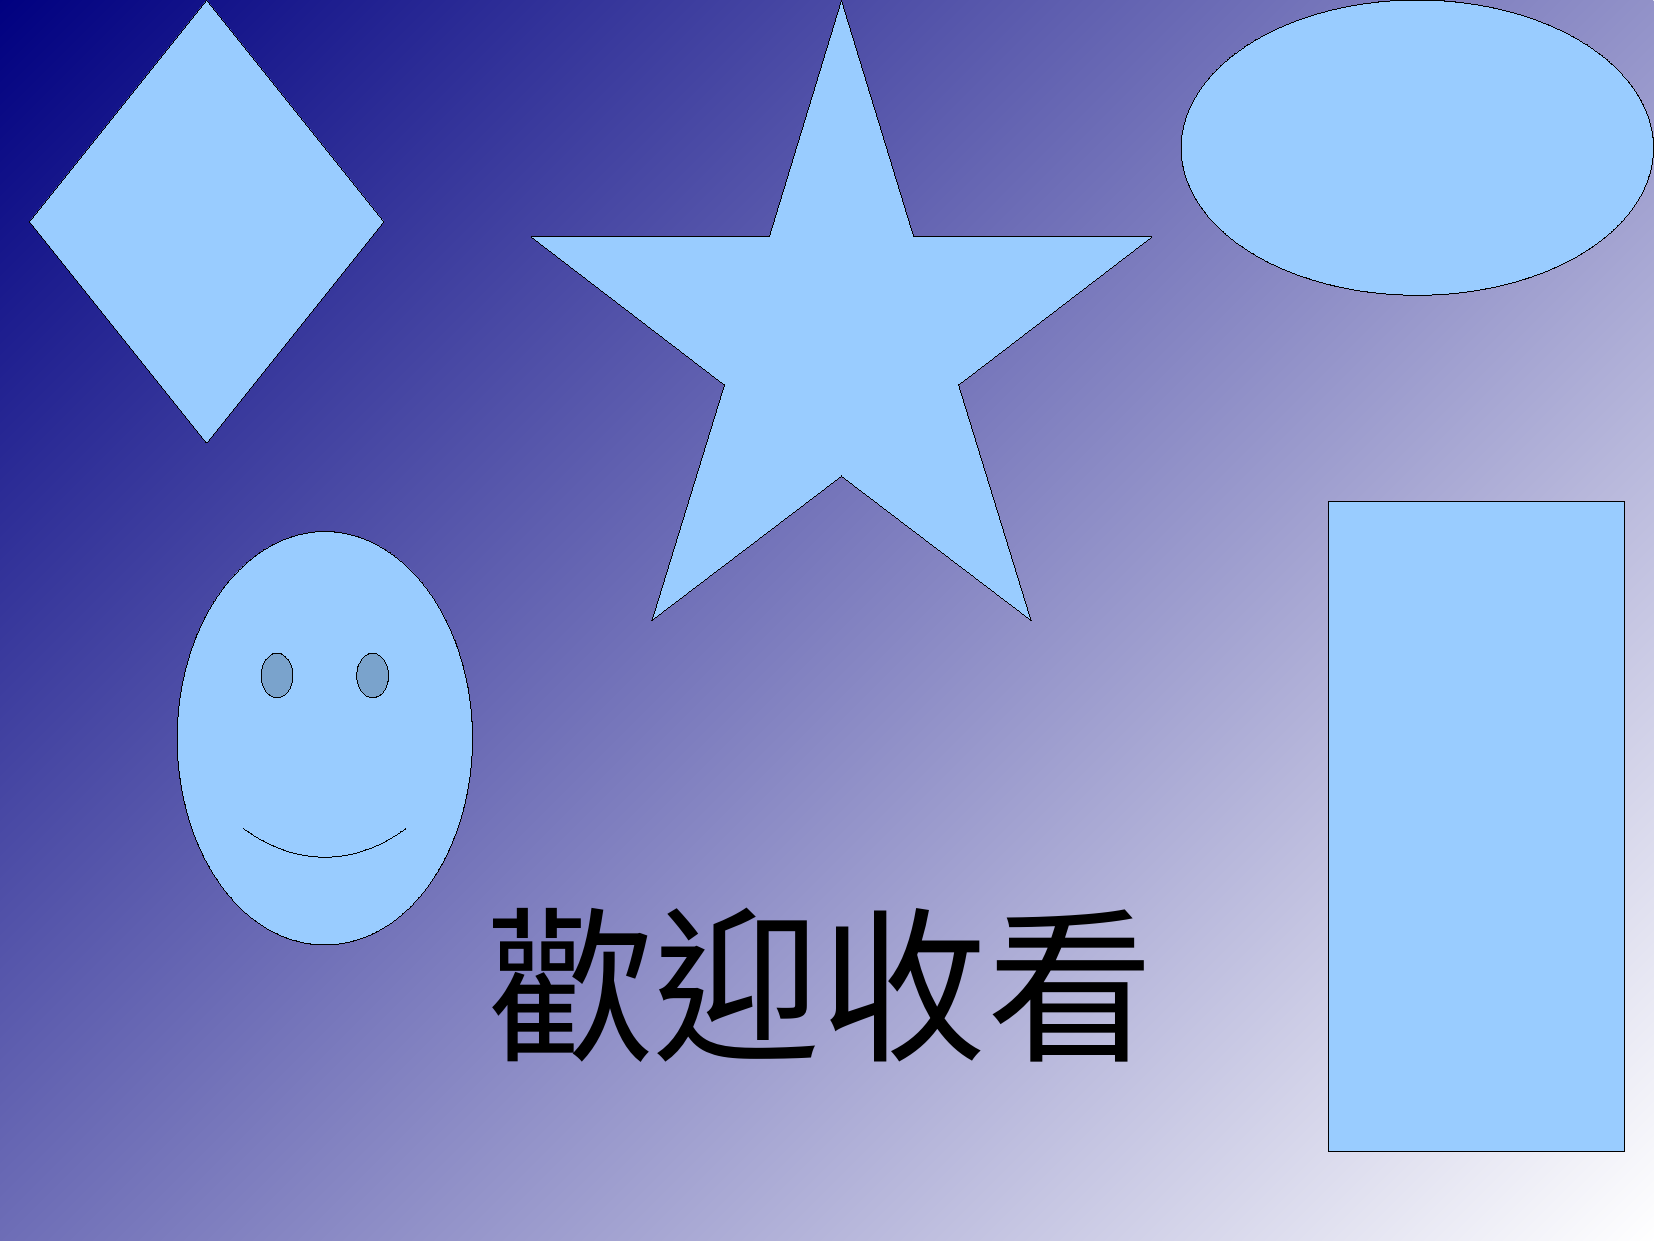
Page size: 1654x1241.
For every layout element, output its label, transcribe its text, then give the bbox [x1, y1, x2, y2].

text_box [29, 0, 384, 443]
text_box [1328, 501, 1625, 1152]
text_box [177, 531, 473, 945]
text_box 歡迎收看 [472, 848, 1211, 1063]
text_box [531, 0, 1152, 621]
text_box [1181, 0, 1654, 296]
